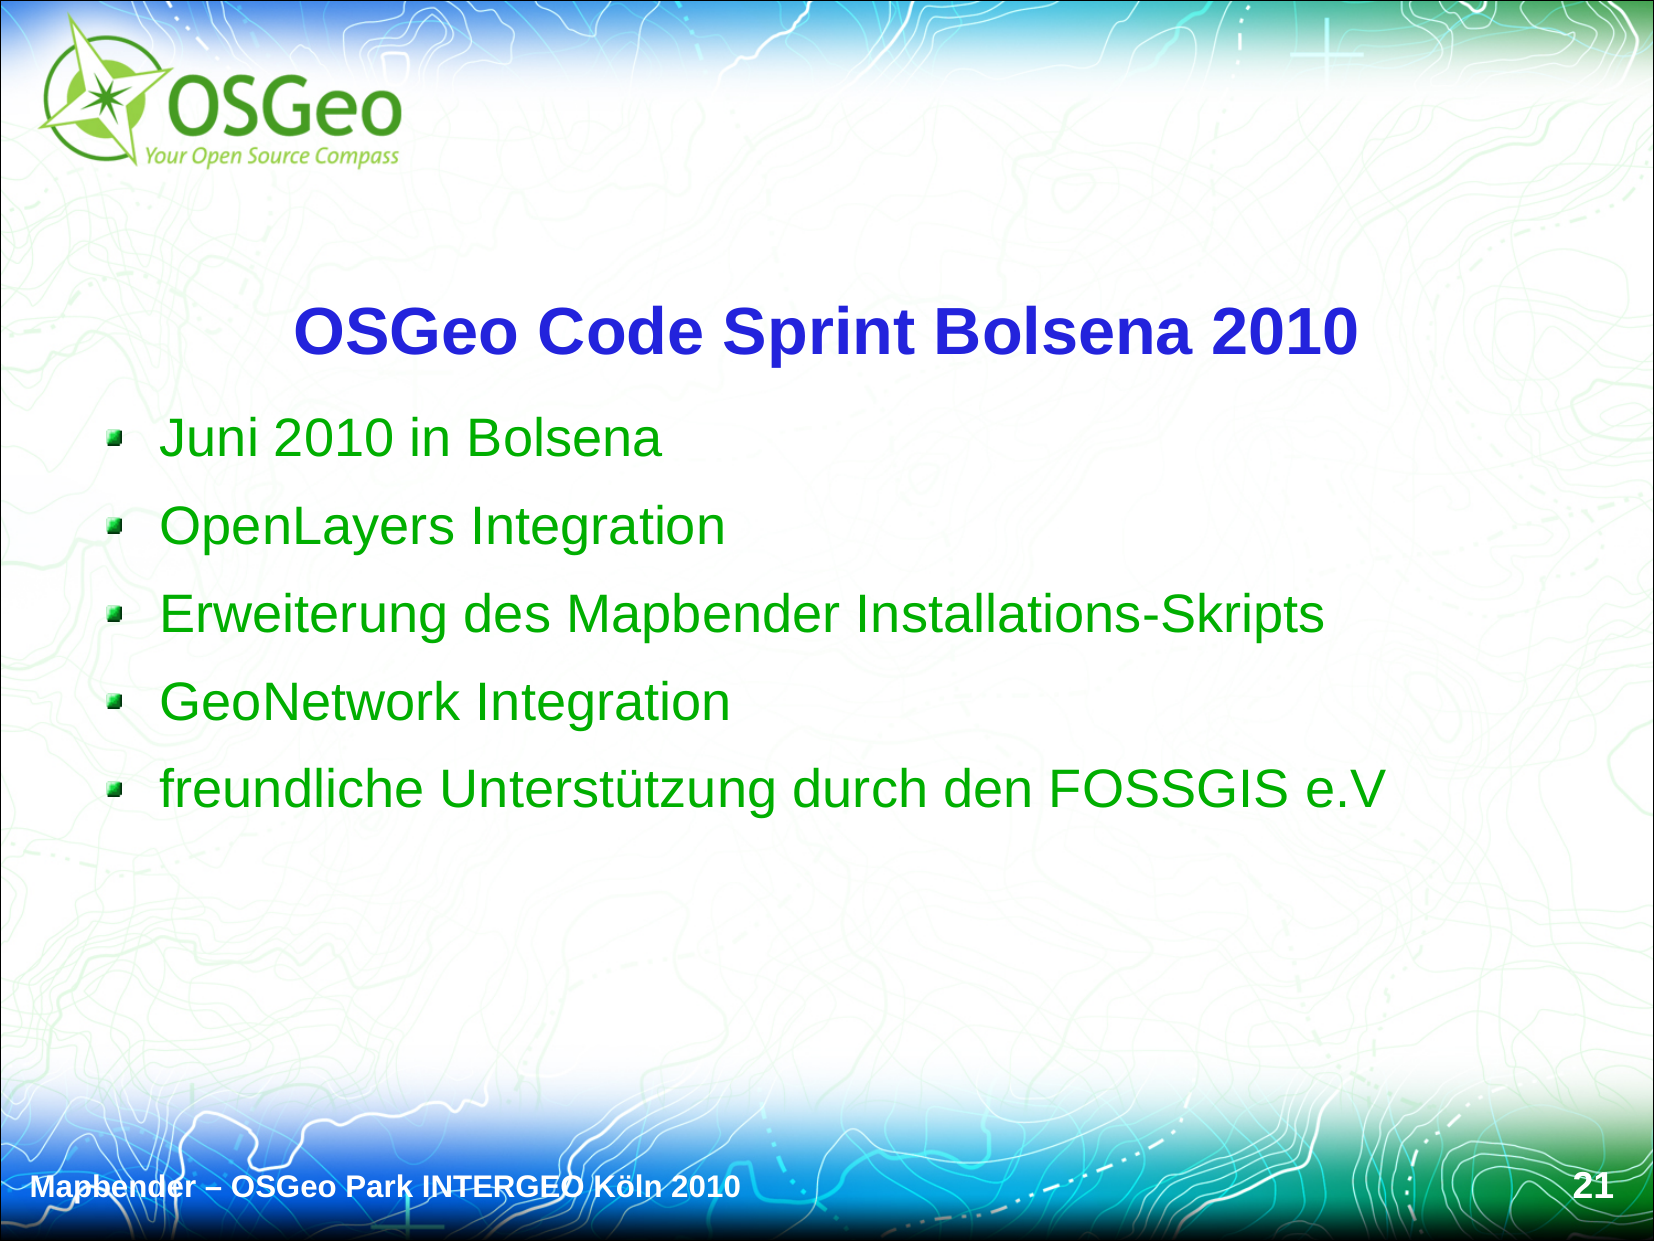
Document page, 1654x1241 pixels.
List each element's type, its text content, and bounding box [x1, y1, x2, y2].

title OSGeo Code Sprint Bolsena 2010 [82, 244, 1571, 420]
list Juni 2010 in Bolsena OpenLayers Integration Erweiterung des Mapbender Installations-Skripts GeoNetwork Integration freundliche Unterstützung durch den FOSSGIS e.V [88, 407, 1577, 1226]
picture [1, 1, 1653, 1240]
